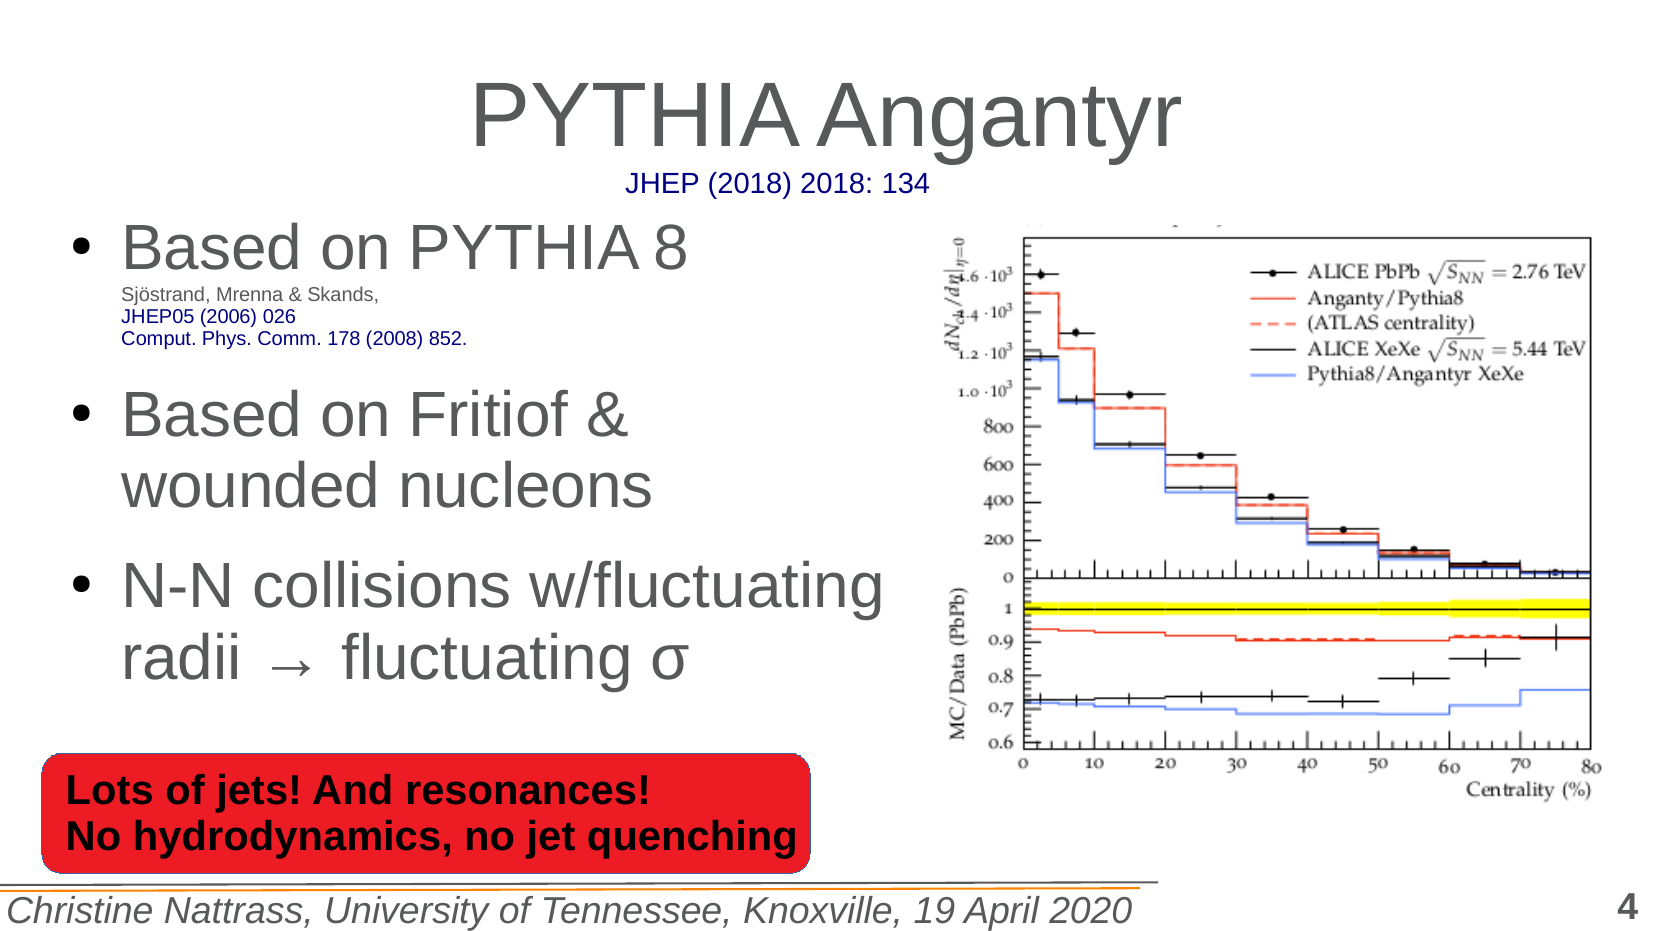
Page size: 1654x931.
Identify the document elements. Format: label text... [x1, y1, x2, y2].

text_box [41, 753, 805, 870]
title PYTHIA Angantyr [82, 37, 1571, 193]
text_box Lots of jets! And resonances! No hydrodynamics, no jet quenching [50, 759, 826, 871]
list Based on PYTHIA 8 Sjöstrand, Mrenna & Skands, JHEP05 (2006) 026 Comput. Phys. Comm. 178 (2008) 852. Based on Fritiof & wounded nucleons N-N collisions w/fluctuating radii → fluctuating σ [53, 211, 886, 752]
picture [915, 225, 1606, 811]
text_box JHEP (2018) 2018: 134 [586, 160, 970, 208]
